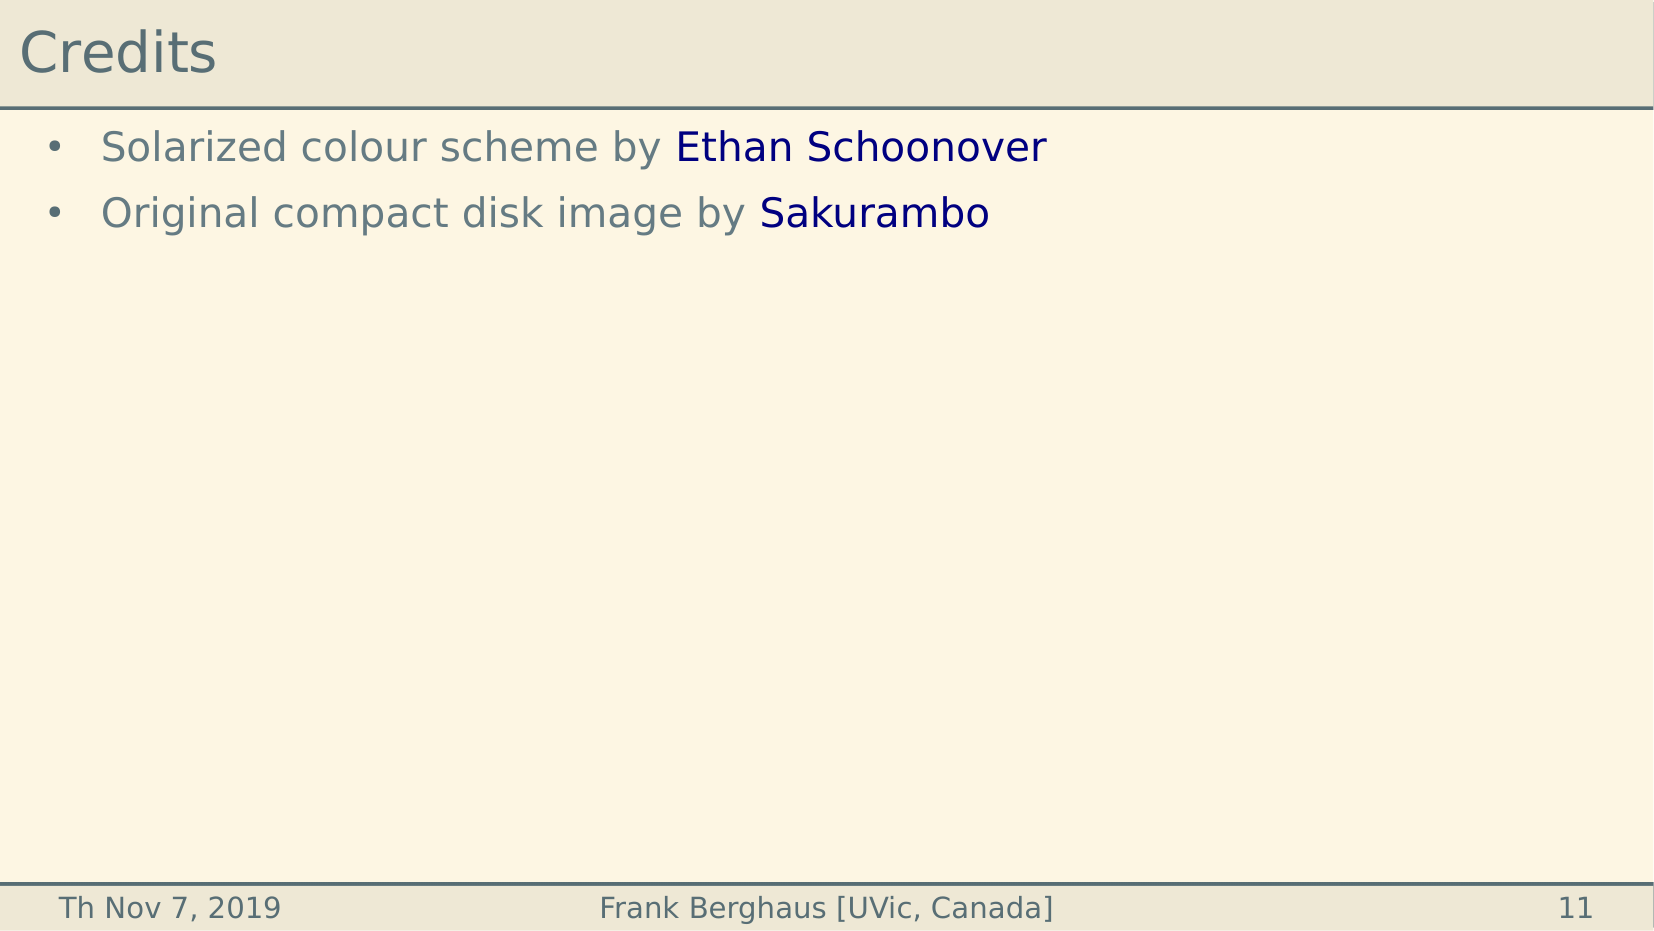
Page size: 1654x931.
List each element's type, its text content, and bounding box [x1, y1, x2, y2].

list Solarized colour scheme by Ethan Schoonover Original compact disk image by Sakurambo [30, 123, 1621, 867]
title Credits [2, 0, 1654, 107]
